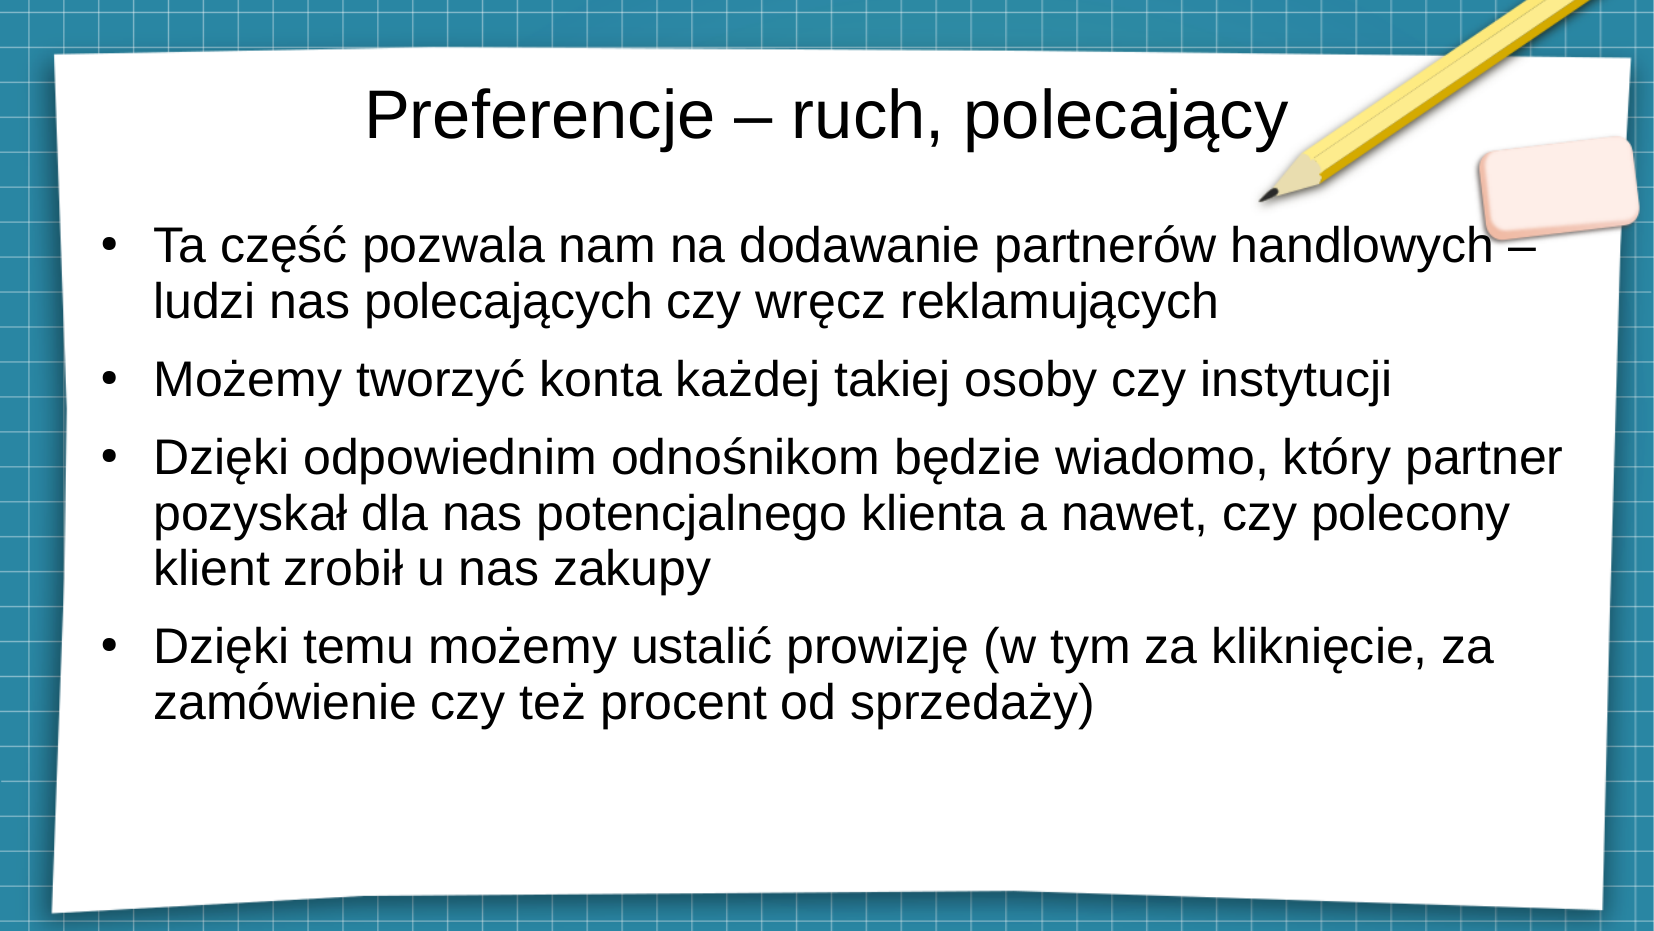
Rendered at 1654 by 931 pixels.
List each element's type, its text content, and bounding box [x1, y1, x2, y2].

picture [0, 0, 1654, 931]
list Ta część pozwala nam na dodawanie partnerów handlowych – ludzi nas polecających czy wręcz reklamujących Możemy tworzyć konta każdej takiej osoby czy instytucji Dzięki odpowiednim odnośnikom będzie wiadomo, który partner pozyskał dla nas potencjalnego klienta a nawet, czy polecony klient zrobił u nas zakupy Dzięki temu możemy ustalić prowizję (w tym za kliknięcie, za zamówienie czy też procent od sprzedaży) [82, 217, 1571, 758]
title Preferencje – ruch, polecający [82, 37, 1571, 193]
